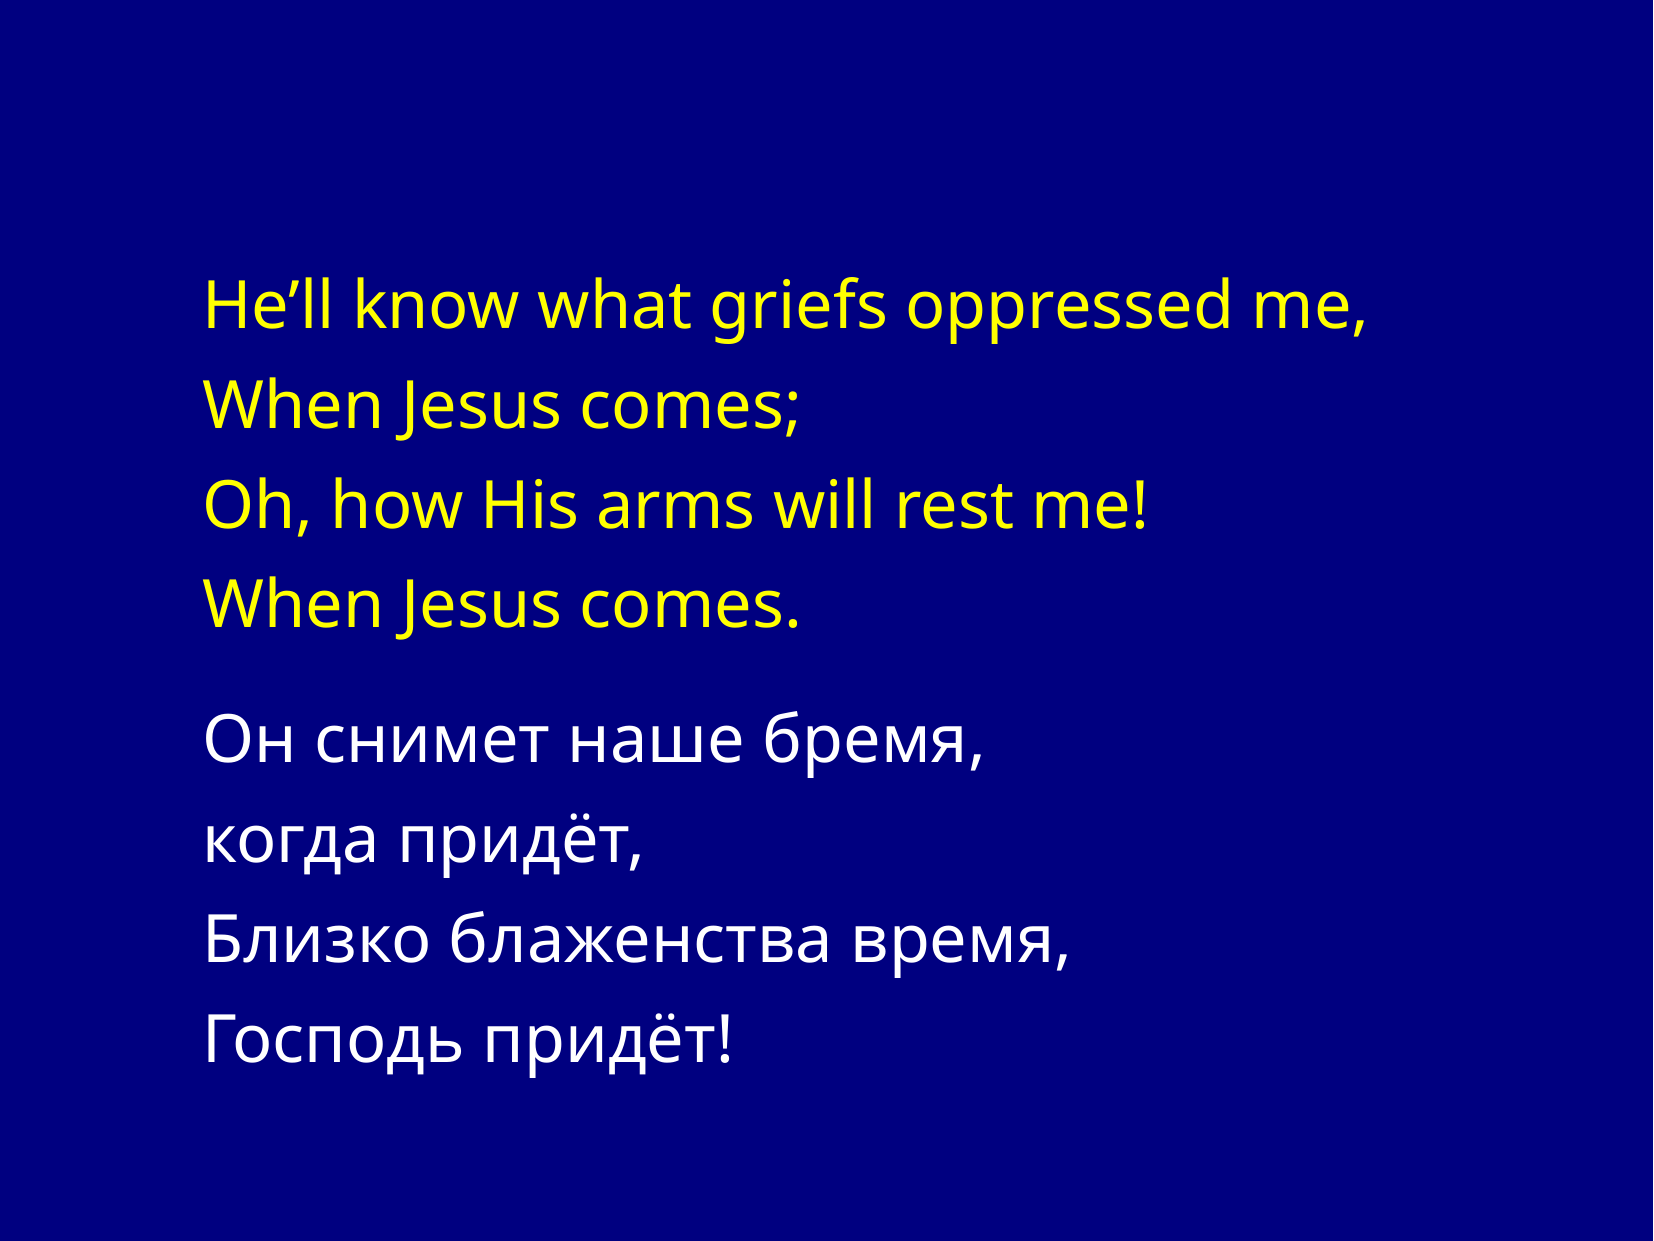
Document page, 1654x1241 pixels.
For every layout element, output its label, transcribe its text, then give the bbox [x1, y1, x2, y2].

text_box Он снимет наше бремя, когда придёт, Близко блаженства время, Господь придёт! [75, 675, 1576, 1163]
text_box He’ll know what griefs oppressed me, When Jesus comes; Oh, how His arms will rest me! When Jesus comes. [75, 150, 1576, 638]
